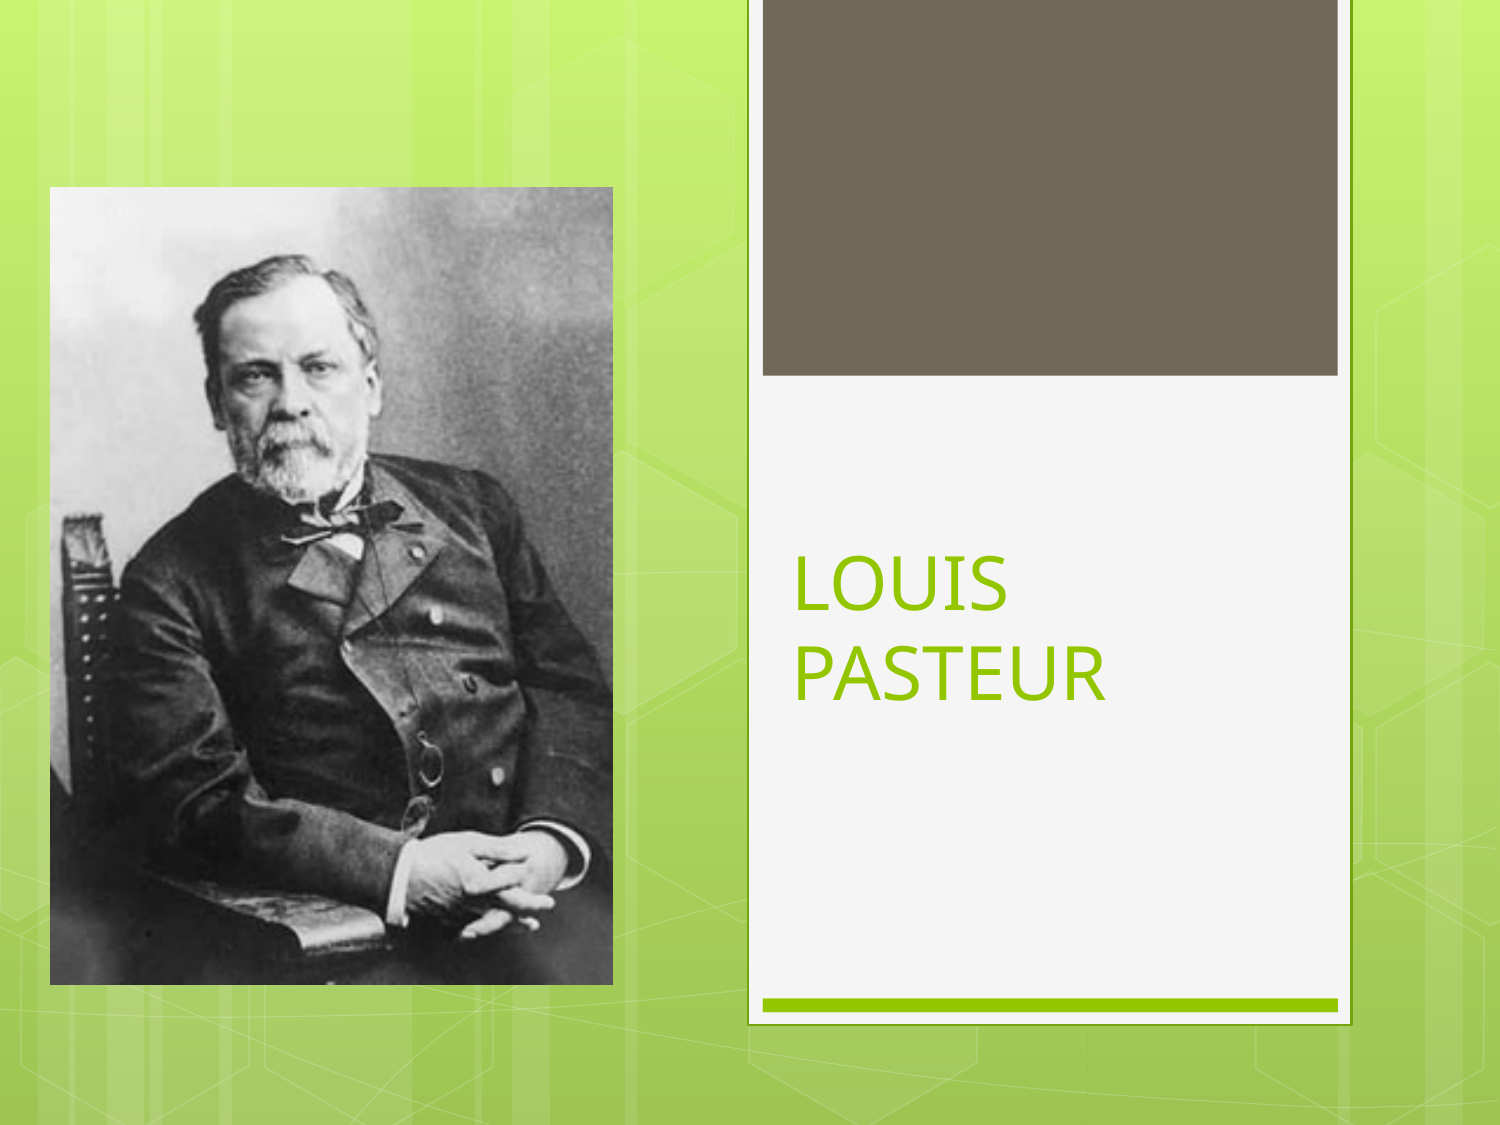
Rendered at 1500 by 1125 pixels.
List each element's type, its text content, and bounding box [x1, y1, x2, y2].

picture [50, 187, 613, 985]
title LOUIS PASTEUR [776, 444, 1321, 724]
